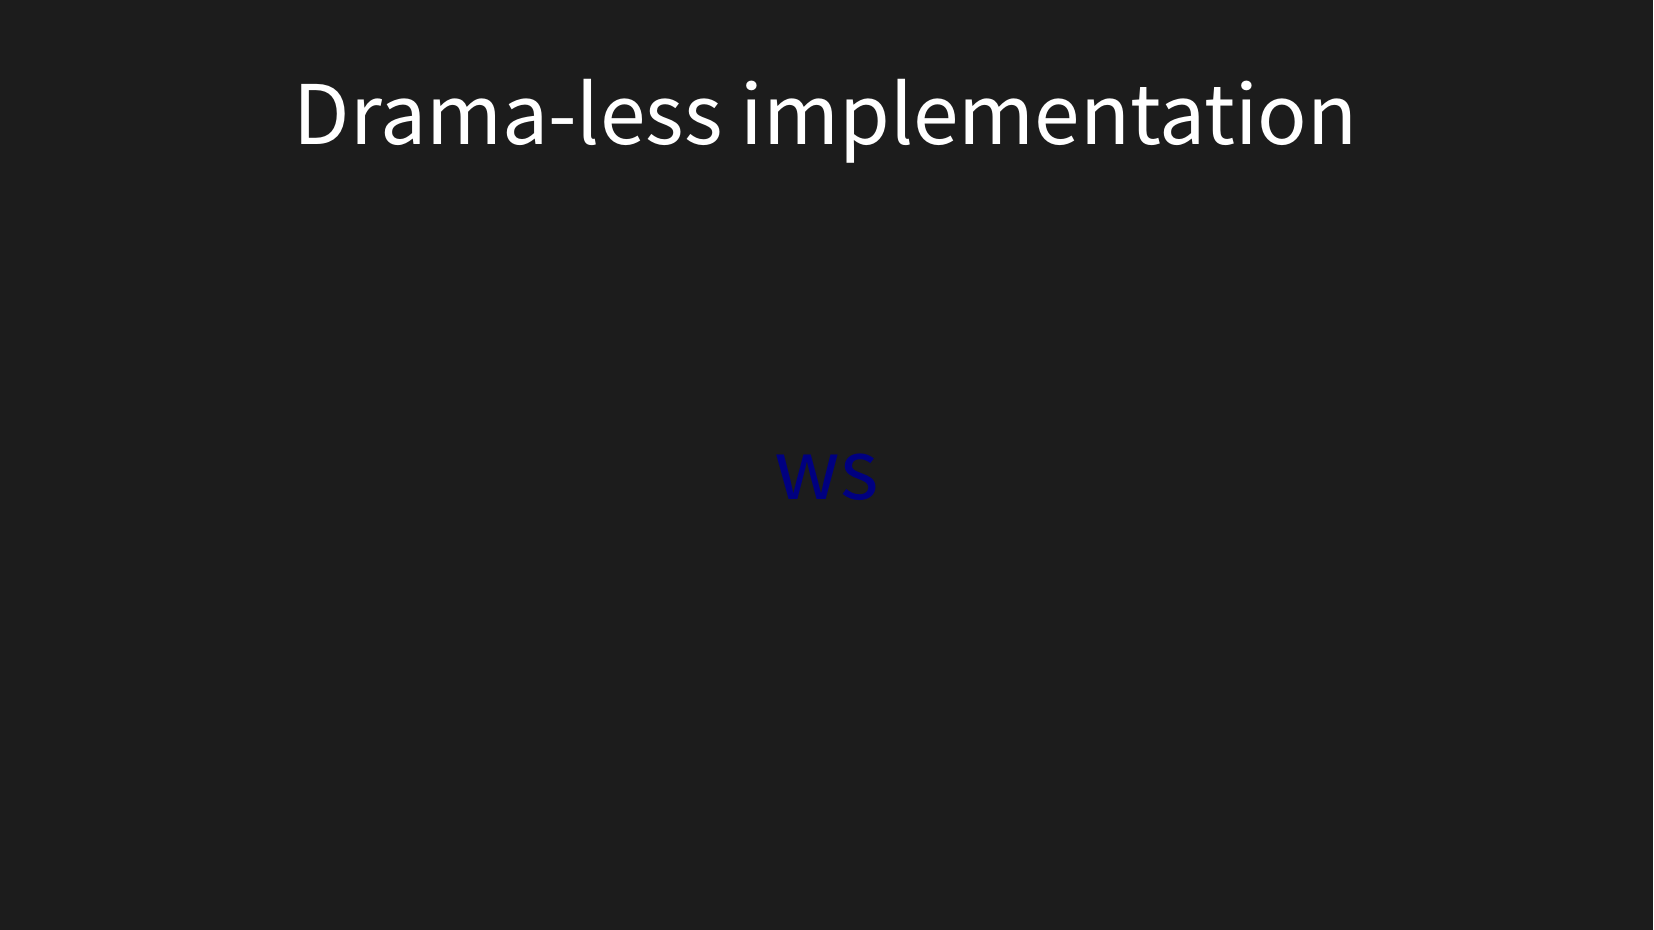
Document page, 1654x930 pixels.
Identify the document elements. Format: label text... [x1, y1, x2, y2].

title ws [0, 351, 1653, 582]
title Drama-less implementation [0, 0, 1653, 228]
